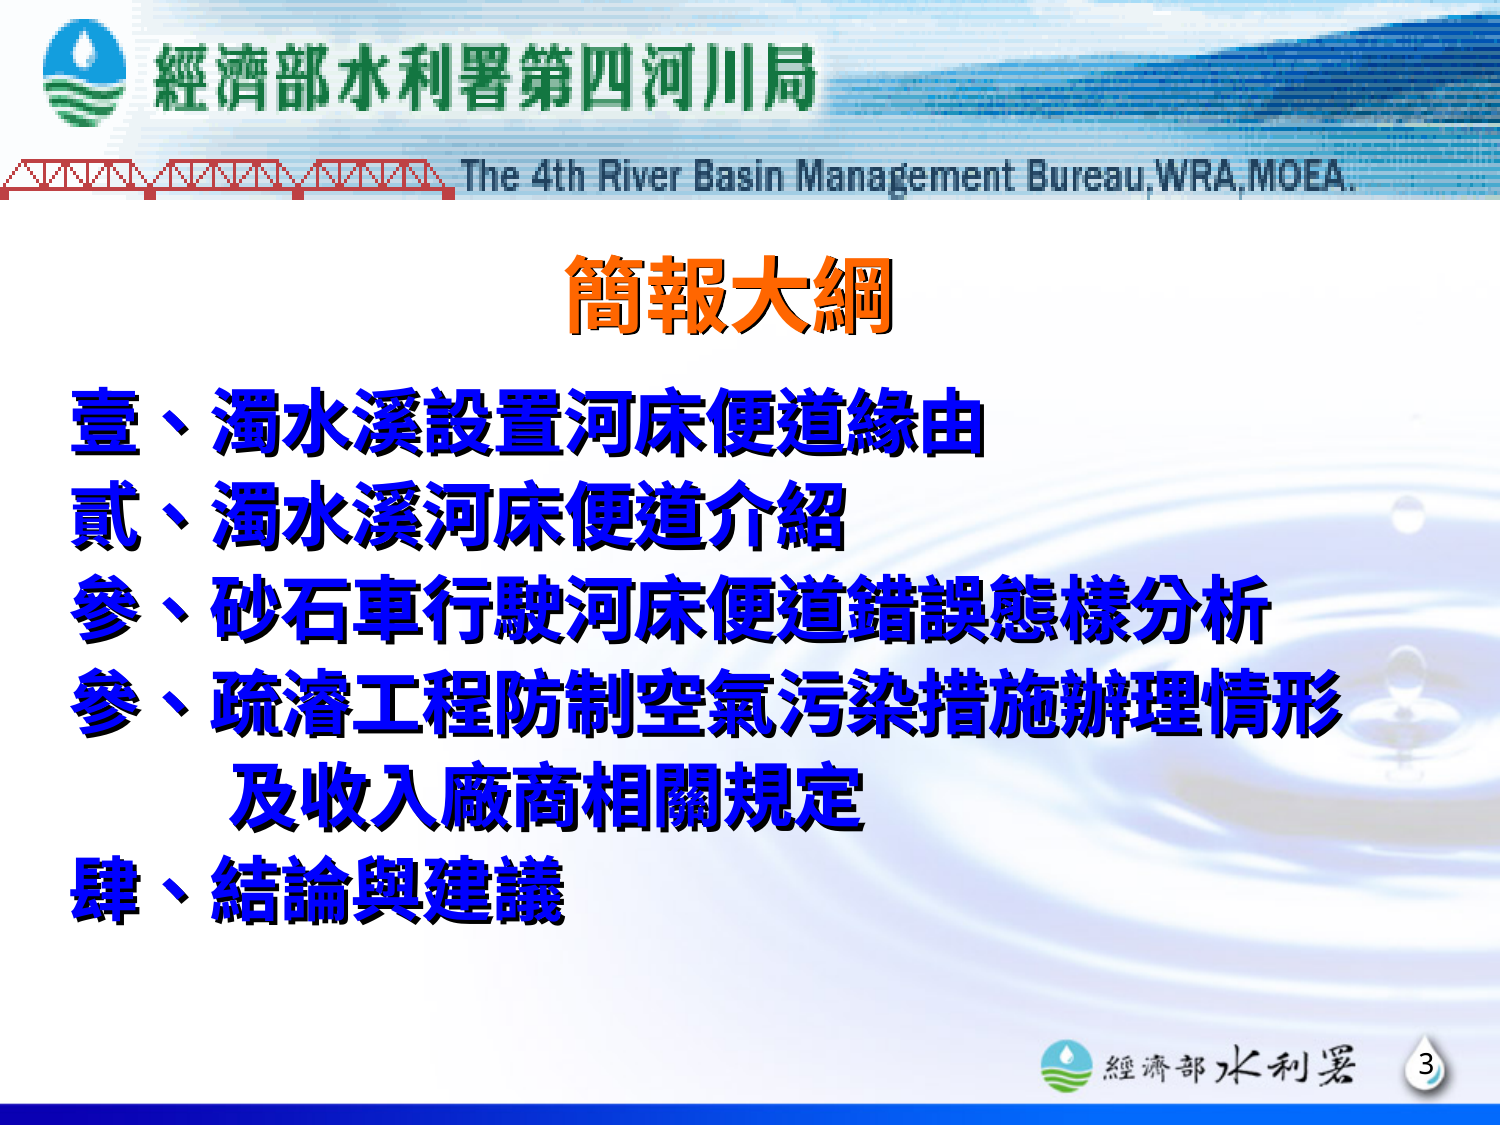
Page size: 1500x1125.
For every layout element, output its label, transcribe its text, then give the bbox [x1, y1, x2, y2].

title 簡報大綱 [147, 243, 1311, 344]
picture [0, 0, 1500, 1125]
list 壹、濁水溪設置河床便道緣由 貳、濁水溪河床便道介紹 參、砂石車行駛河床便道錯誤態樣分析 參、疏濬工程防制空氣污染措施辦理情形 及收入廠商相關規定 肆、結論與建議 [53, 368, 1455, 1125]
